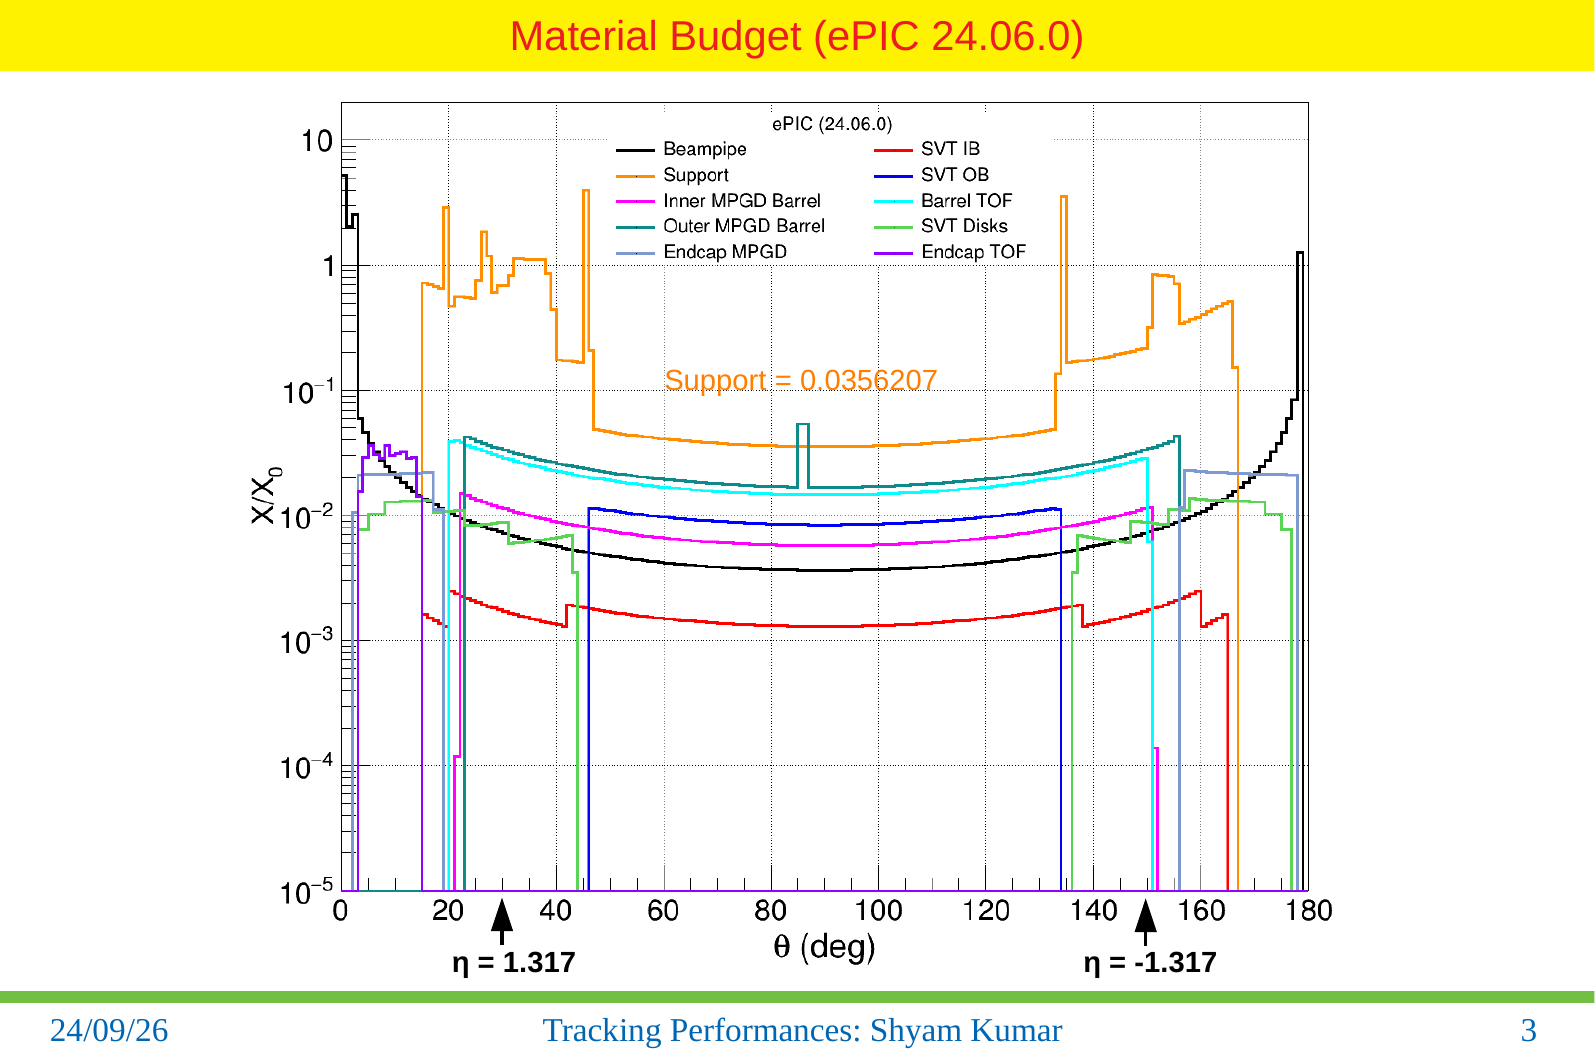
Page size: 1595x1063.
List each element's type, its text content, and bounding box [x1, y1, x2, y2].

text_box η = 1.317 [437, 938, 615, 987]
picture [230, 75, 1341, 981]
text_box η = -1.317 [1068, 938, 1246, 987]
title Material Budget (ePIC 24.06.0) [0, 0, 1595, 71]
text_box Support = 0.0356207 [649, 356, 1126, 414]
